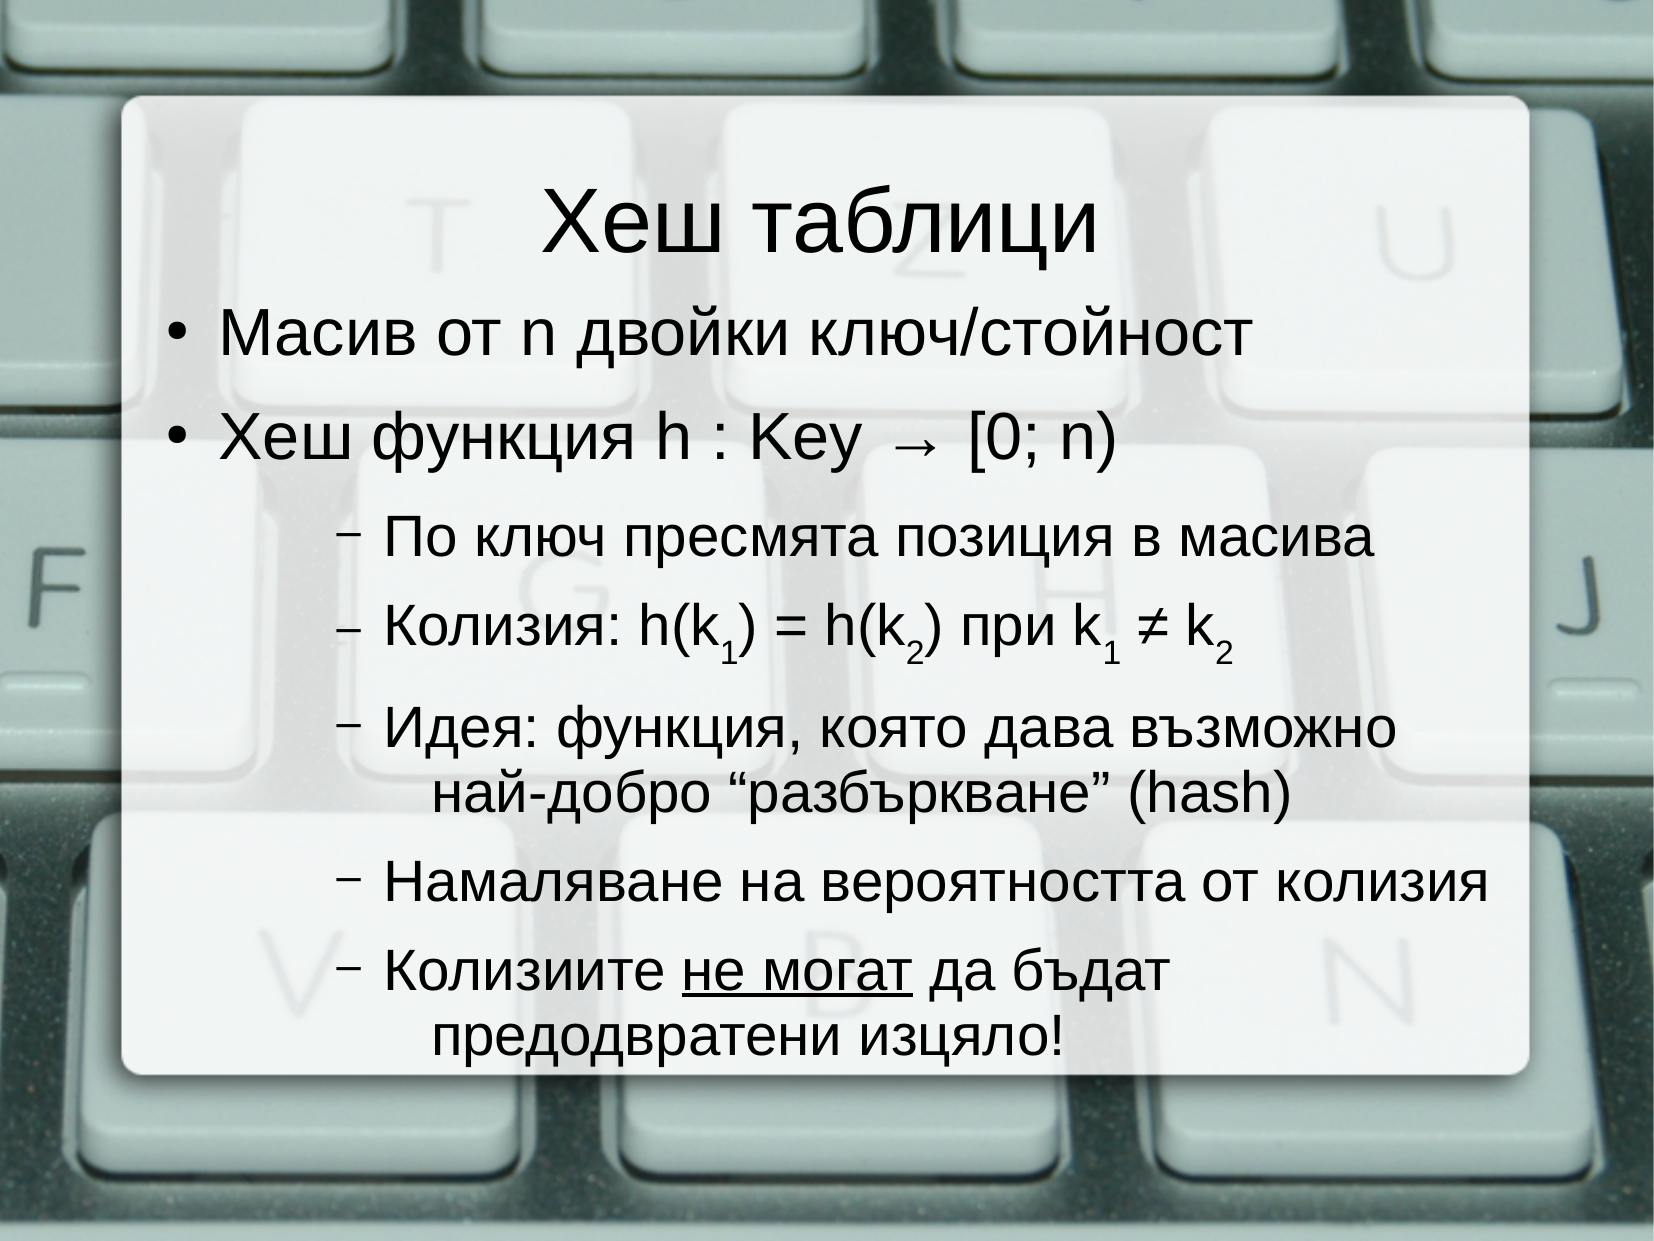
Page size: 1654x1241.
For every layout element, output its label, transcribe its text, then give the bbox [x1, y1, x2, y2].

picture [0, 0, 1654, 1241]
list Масив от n двойки ключ/стойност Хеш функция h : Key → [0; n) По ключ пресмята позиция в масива Колизия: h(k1) = h(k2) при k1 ≠ k2 Идея: функция, която дава възможно най-добро “разбъркване” (hash) Намаляване на вероятността от колизия Колизиите не могат да бъдат предодвратени изцяло! [147, 295, 1506, 1068]
title Хеш таблици [135, 117, 1506, 325]
